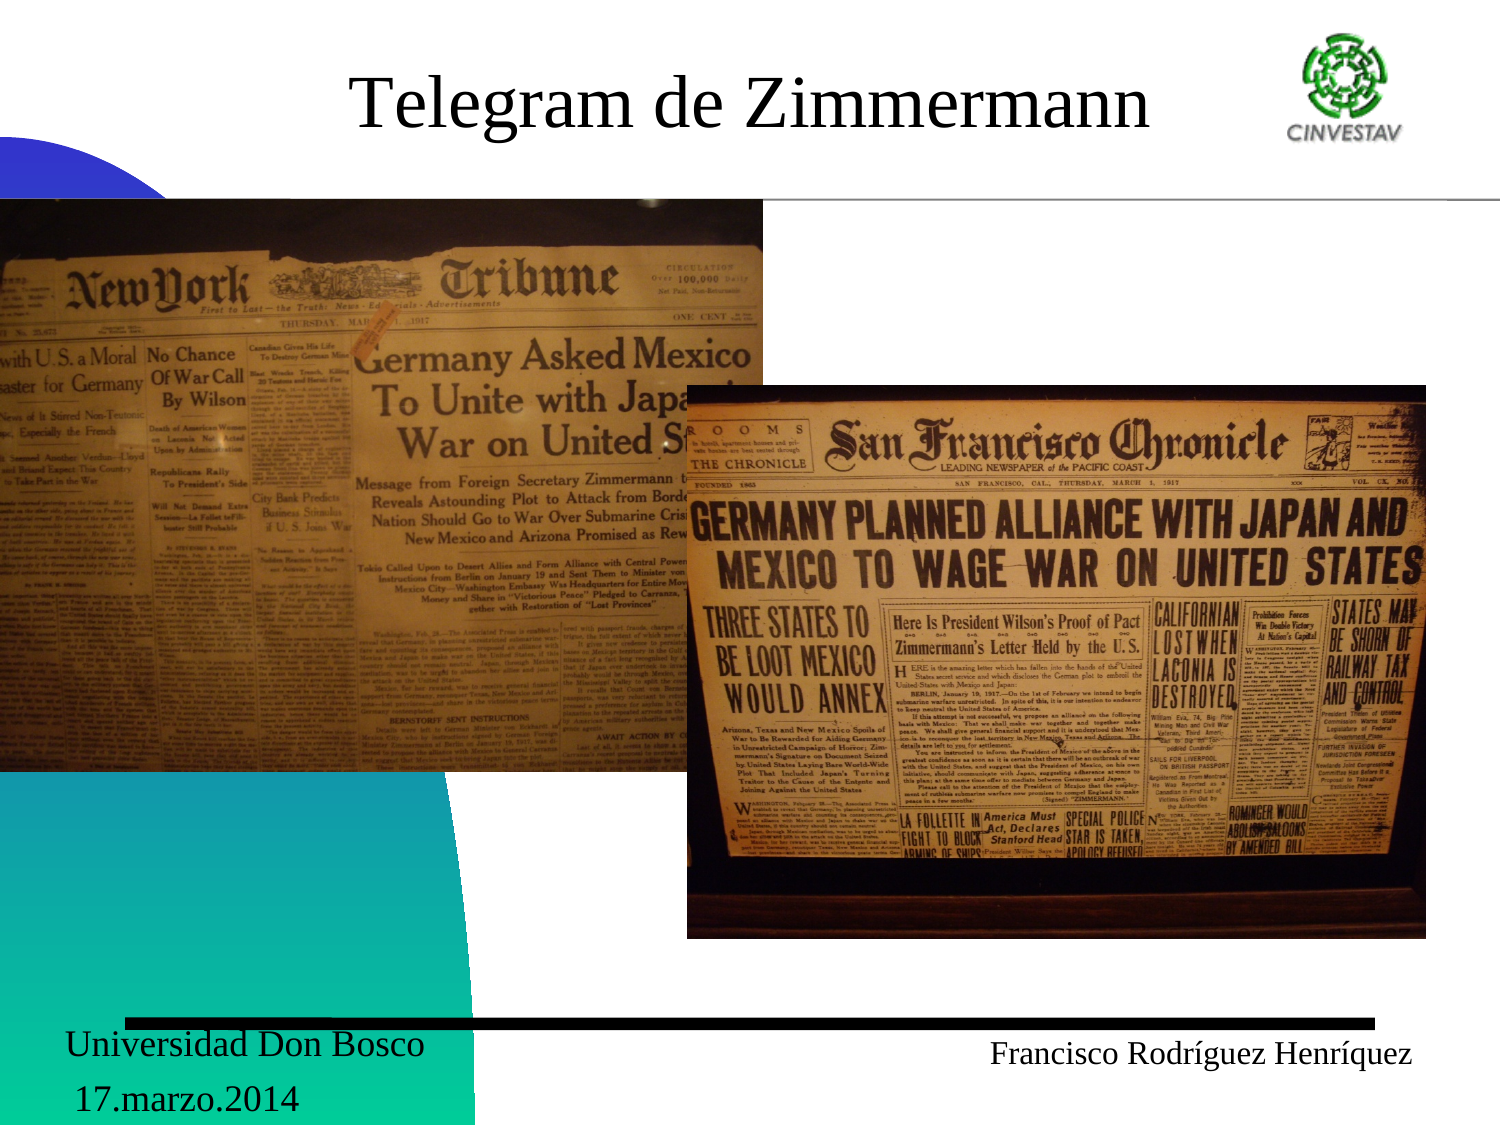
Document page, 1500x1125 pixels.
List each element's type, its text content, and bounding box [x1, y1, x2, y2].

picture [0, 199, 1426, 939]
text_box Telegram de Zimmermann [75, 45, 1426, 233]
